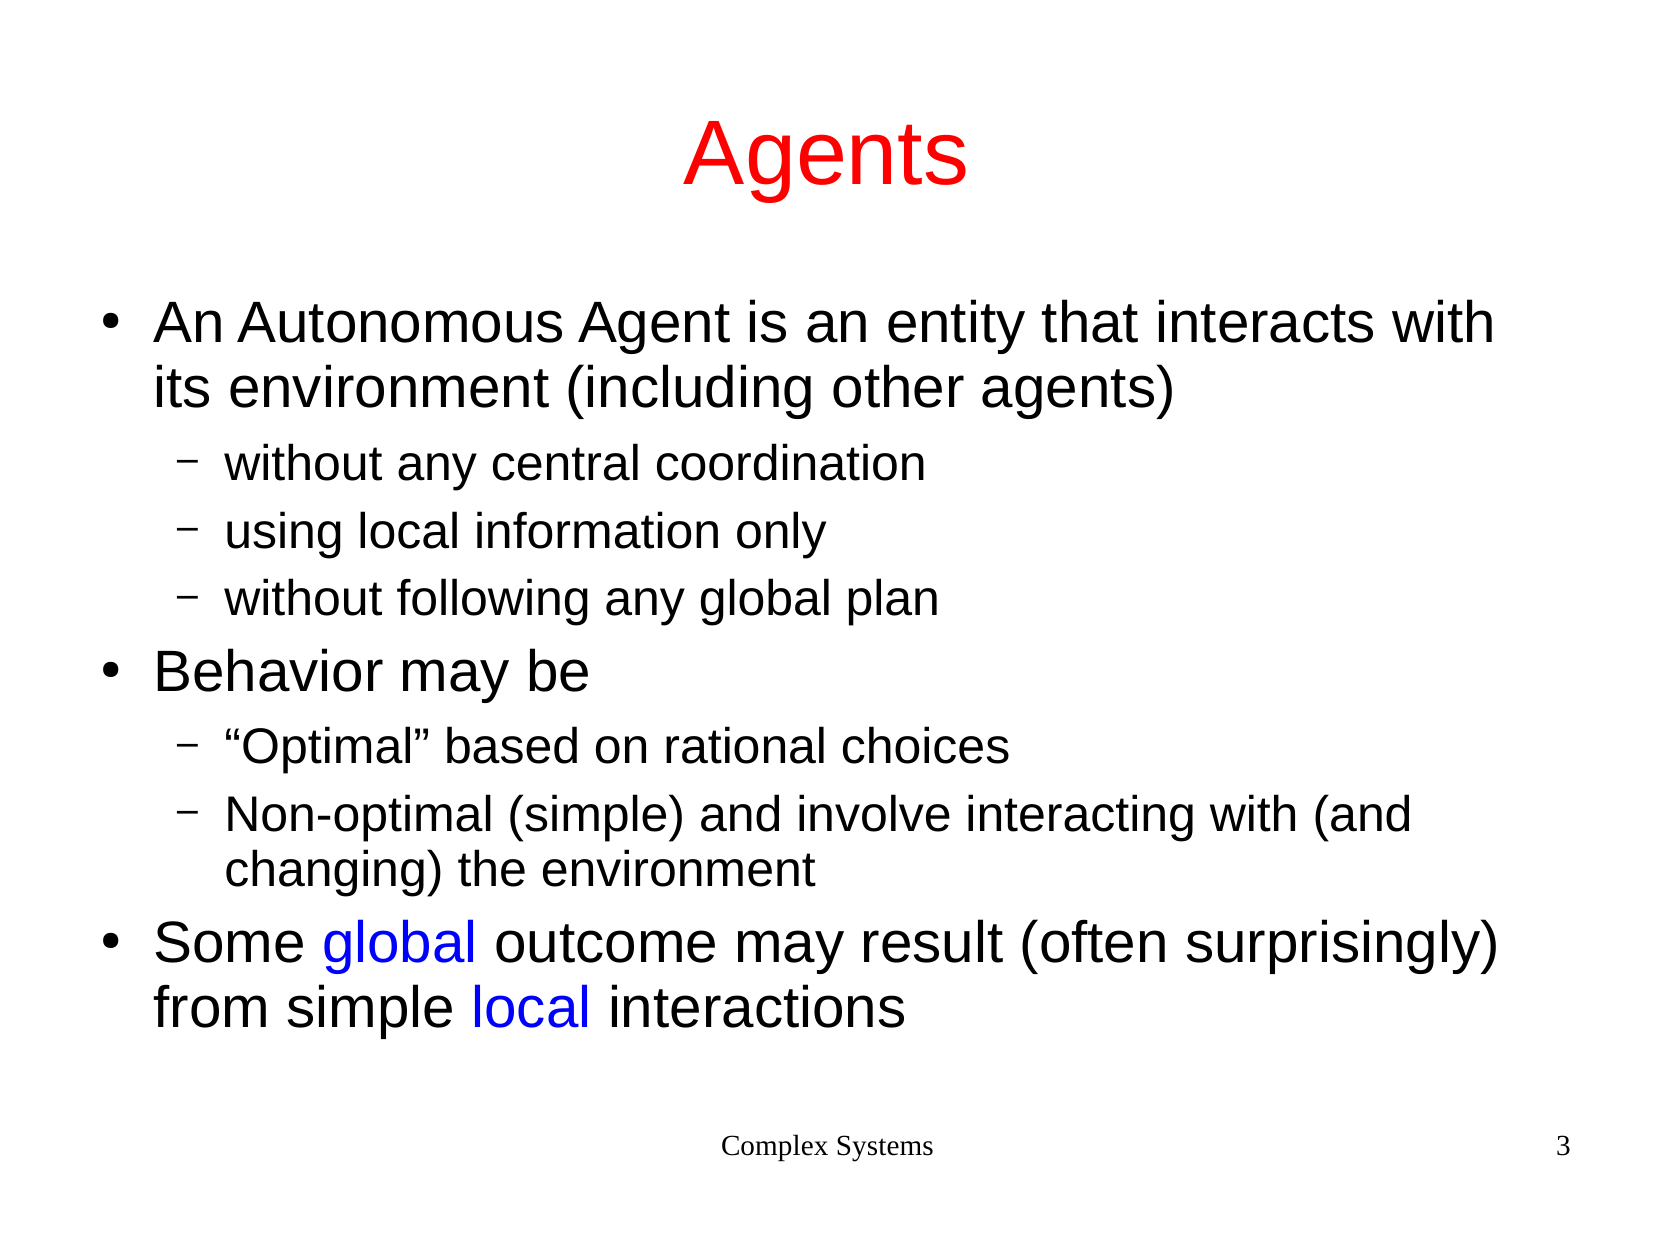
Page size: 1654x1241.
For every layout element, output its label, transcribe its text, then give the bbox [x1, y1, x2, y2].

list An Autonomous Agent is an entity that interacts with its environment (including other agents) without any central coordination using local information only without following any global plan Behavior may be “Optimal” based on rational choices Non-optimal (simple) and involve interacting with (and changing) the environment Some global outcome may result (often surprisingly) from simple local interactions [82, 290, 1571, 1109]
title Agents [82, 49, 1571, 257]
